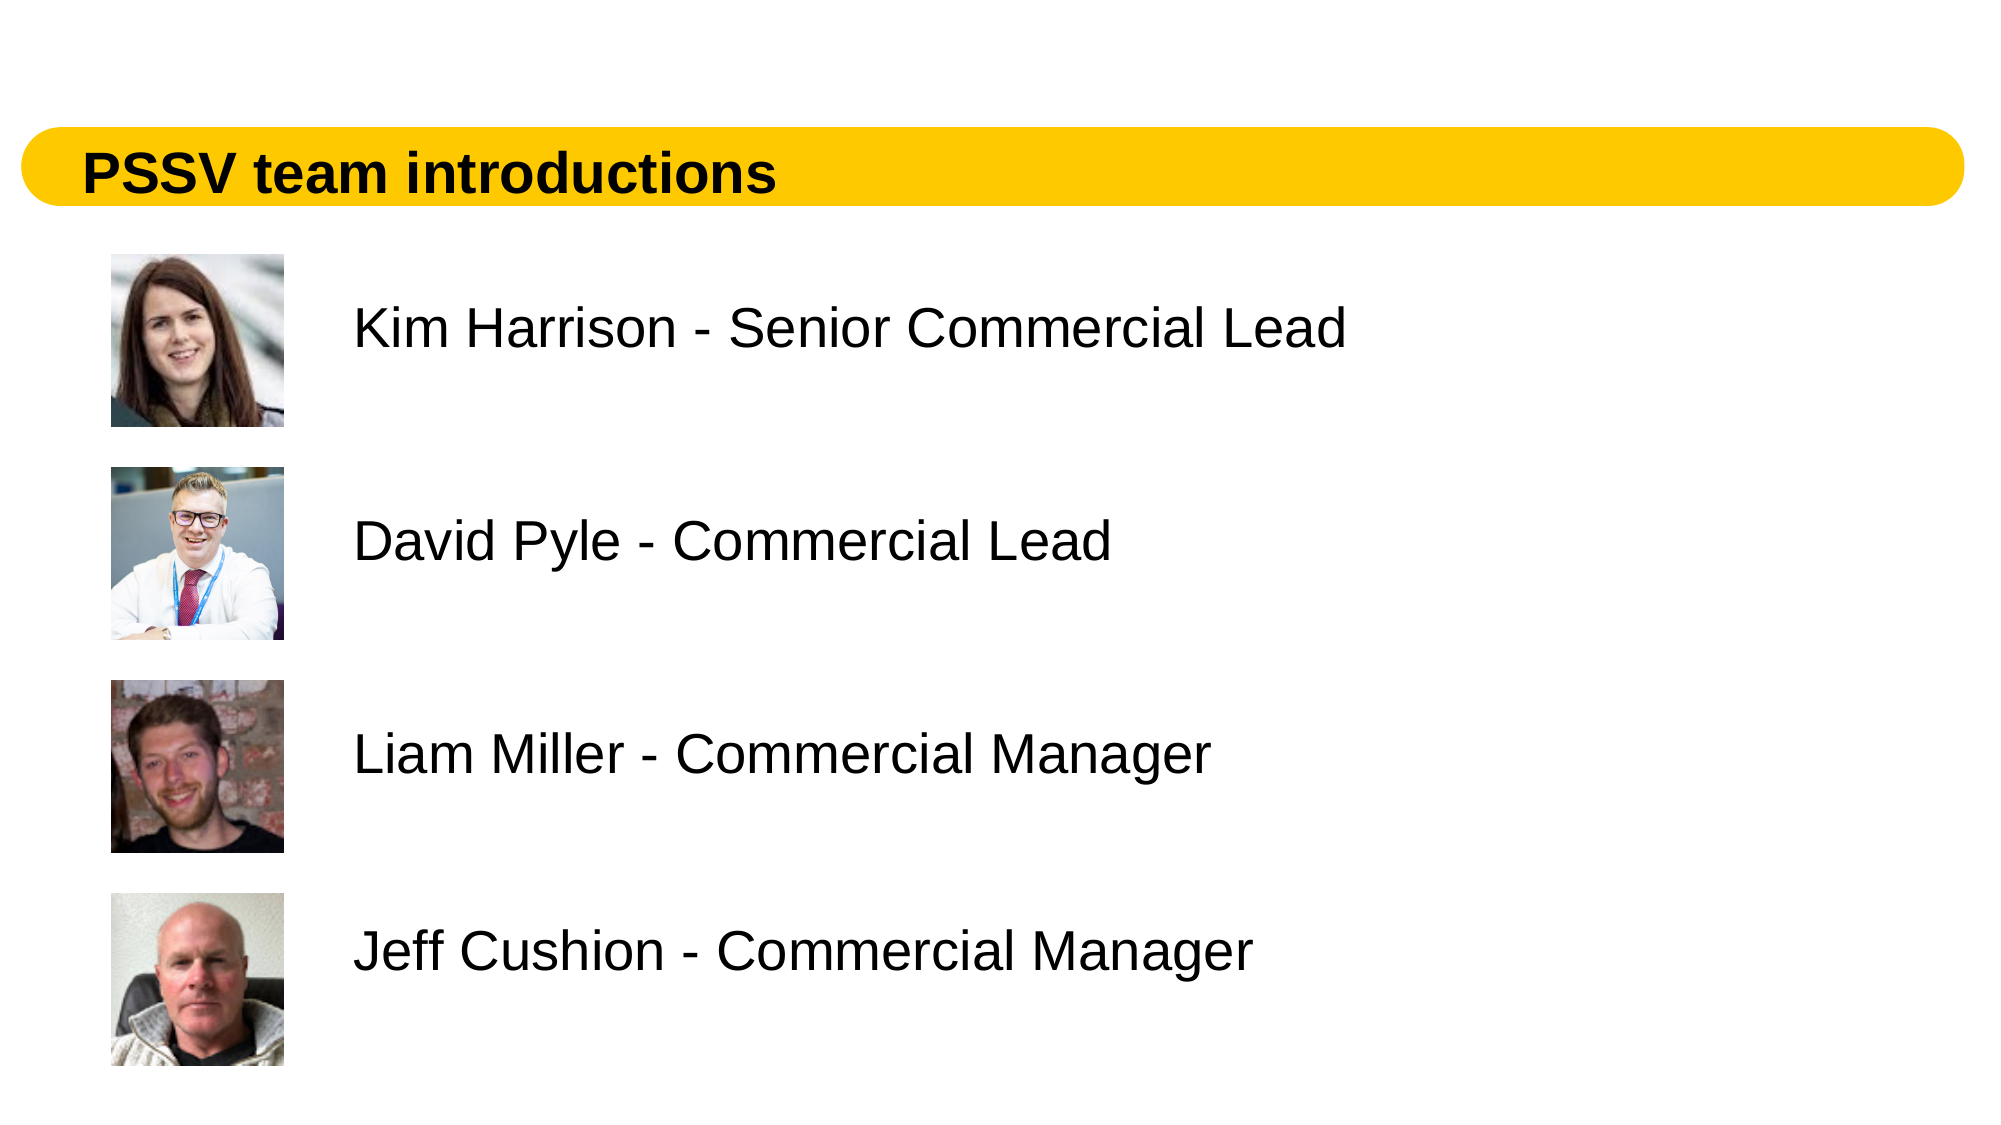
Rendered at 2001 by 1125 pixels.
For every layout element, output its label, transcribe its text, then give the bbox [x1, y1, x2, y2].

picture [111, 467, 284, 640]
title Jeff Cushion - Commercial Manager [333, 893, 1517, 1033]
title David Pyle - Commercial Lead [333, 484, 1517, 623]
picture [111, 254, 284, 427]
title Liam Miller - Commercial Manager [333, 697, 1517, 836]
picture [111, 893, 284, 1066]
title Kim Harrison - Senior Commercial Lead [333, 270, 1517, 410]
title PSSV team introductions [62, 115, 1634, 255]
picture [111, 680, 284, 853]
